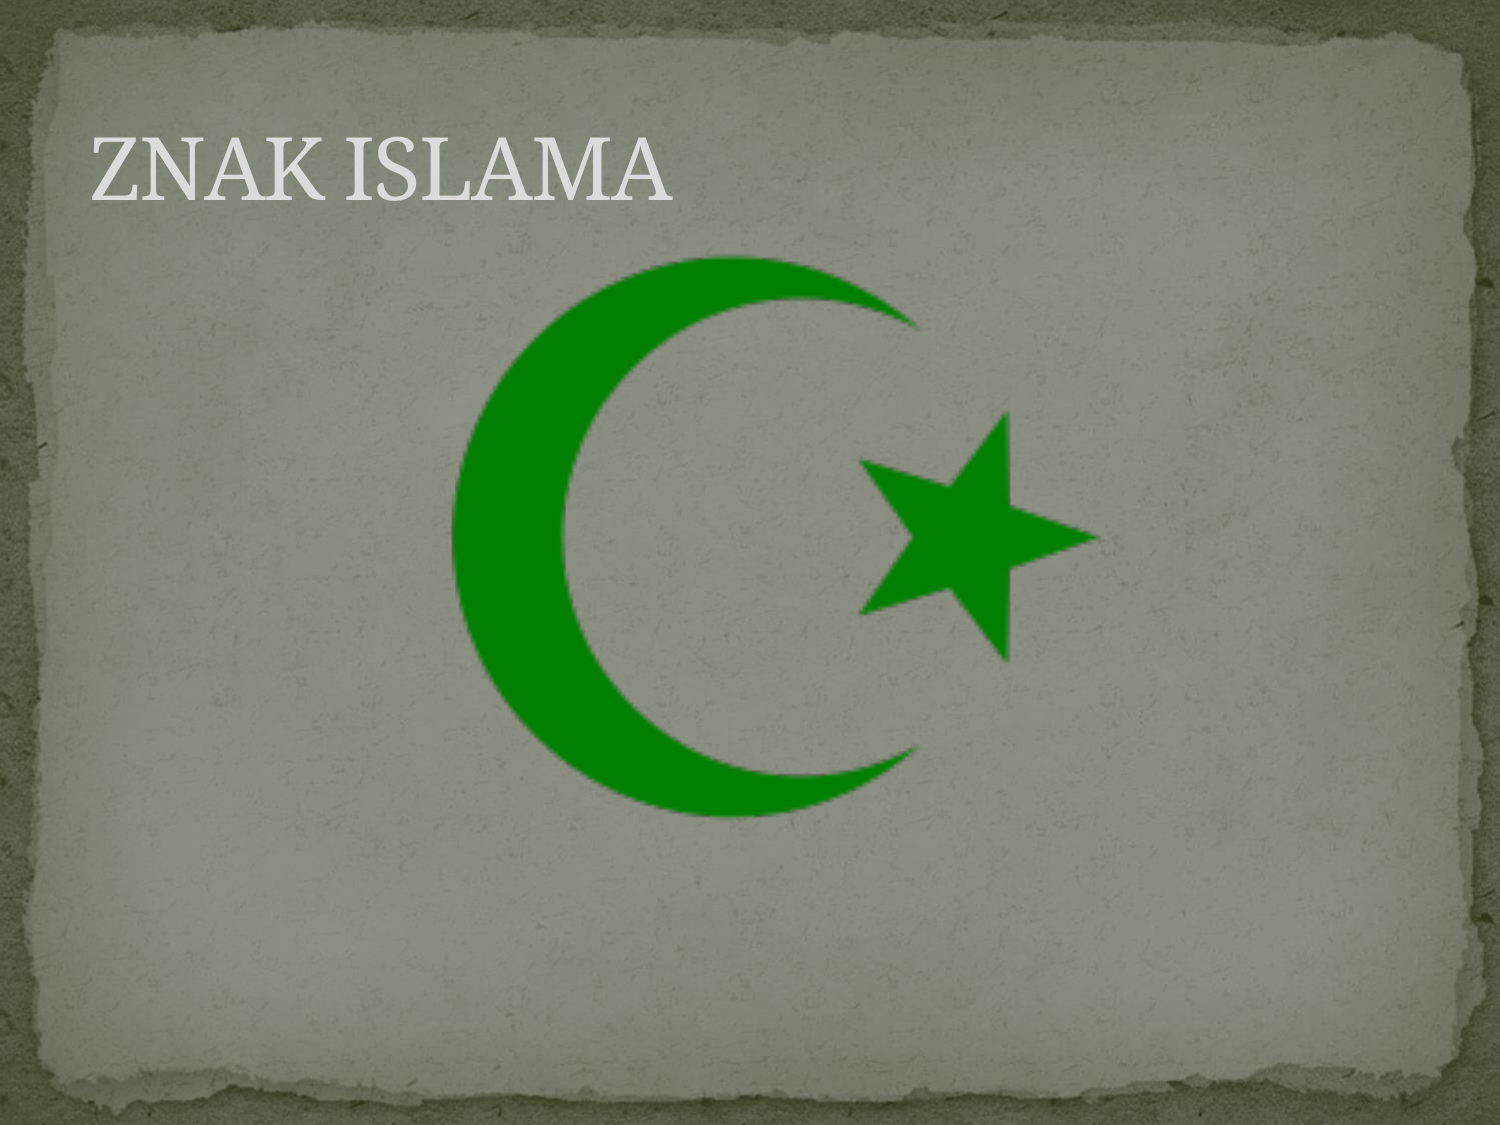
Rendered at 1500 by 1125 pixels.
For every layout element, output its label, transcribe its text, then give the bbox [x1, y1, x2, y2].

picture [0, 0, 1500, 1125]
title ZNAK ISLAMA [75, 24, 1425, 225]
